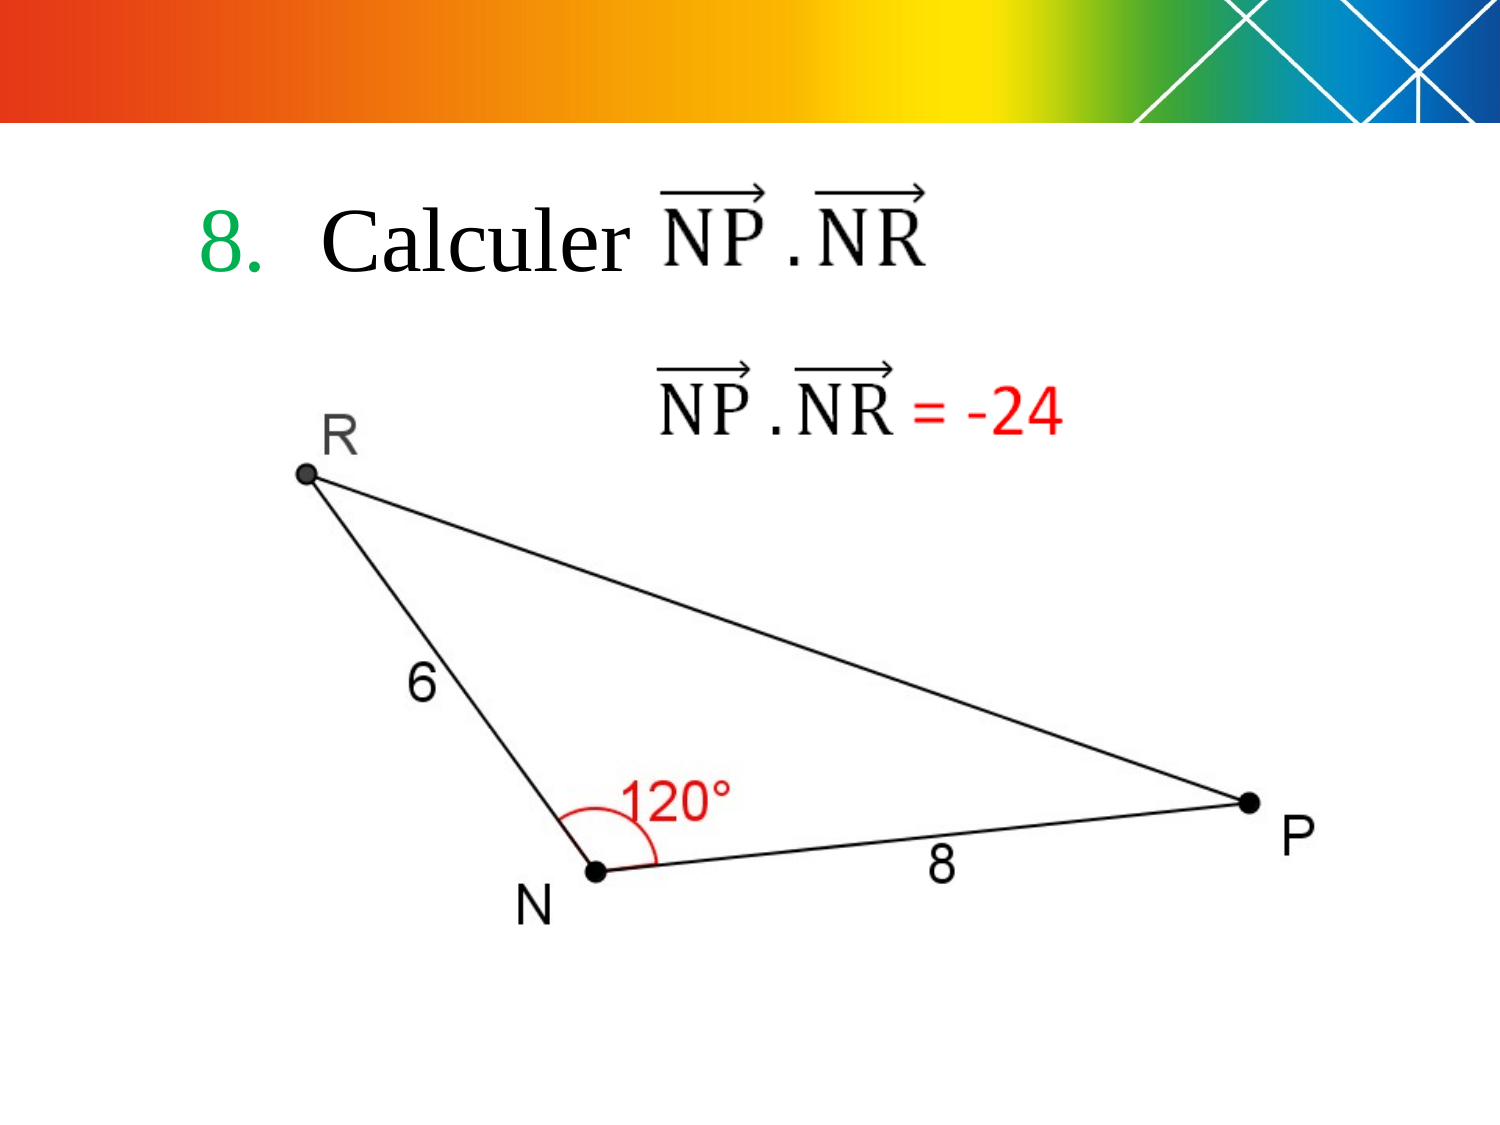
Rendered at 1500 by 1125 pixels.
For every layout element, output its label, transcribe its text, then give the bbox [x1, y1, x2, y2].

picture [242, 349, 1377, 956]
picture [1340, 0, 1500, 123]
title Calculer [183, 163, 1426, 305]
picture [0, 0, 1359, 123]
picture [643, 172, 956, 282]
